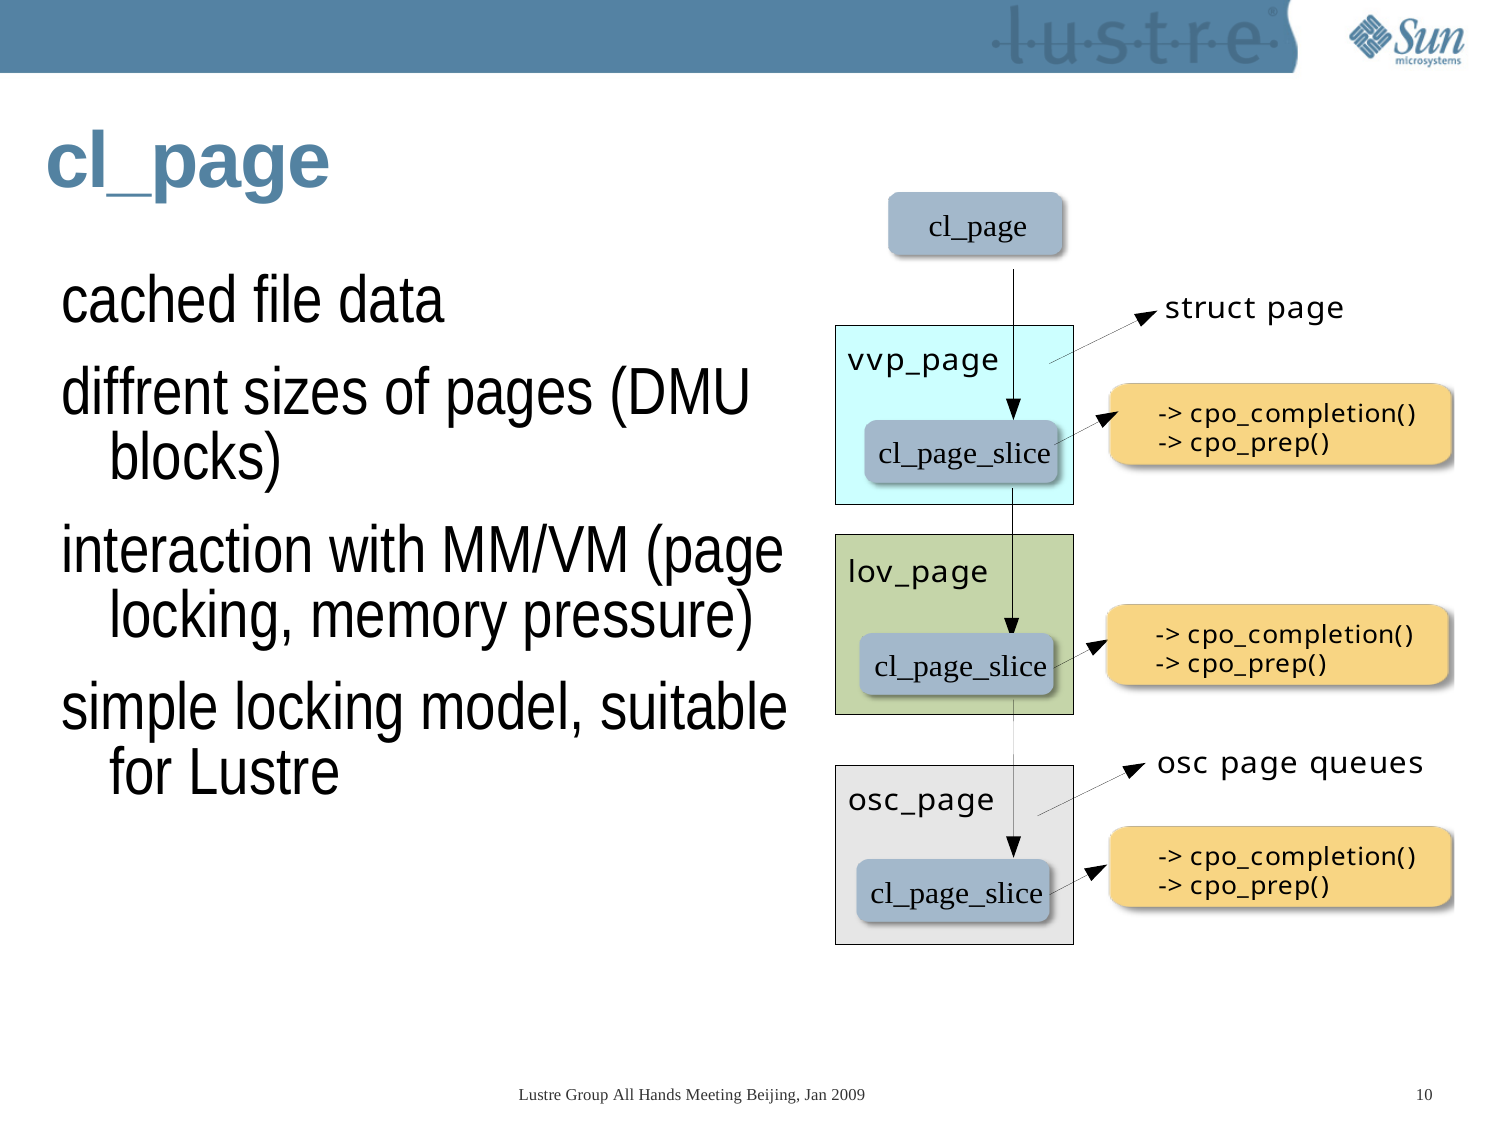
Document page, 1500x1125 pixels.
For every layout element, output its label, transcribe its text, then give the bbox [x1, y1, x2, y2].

list cached file data diffrent sizes of pages (DMU blocks) interaction with MM/VM (page locking, memory pressure) simple locking model, suitable for Lustre [26, 262, 826, 1067]
picture [0, 0, 1500, 91]
title cl_page [45, 105, 1463, 225]
chart [764, 149, 1455, 1043]
